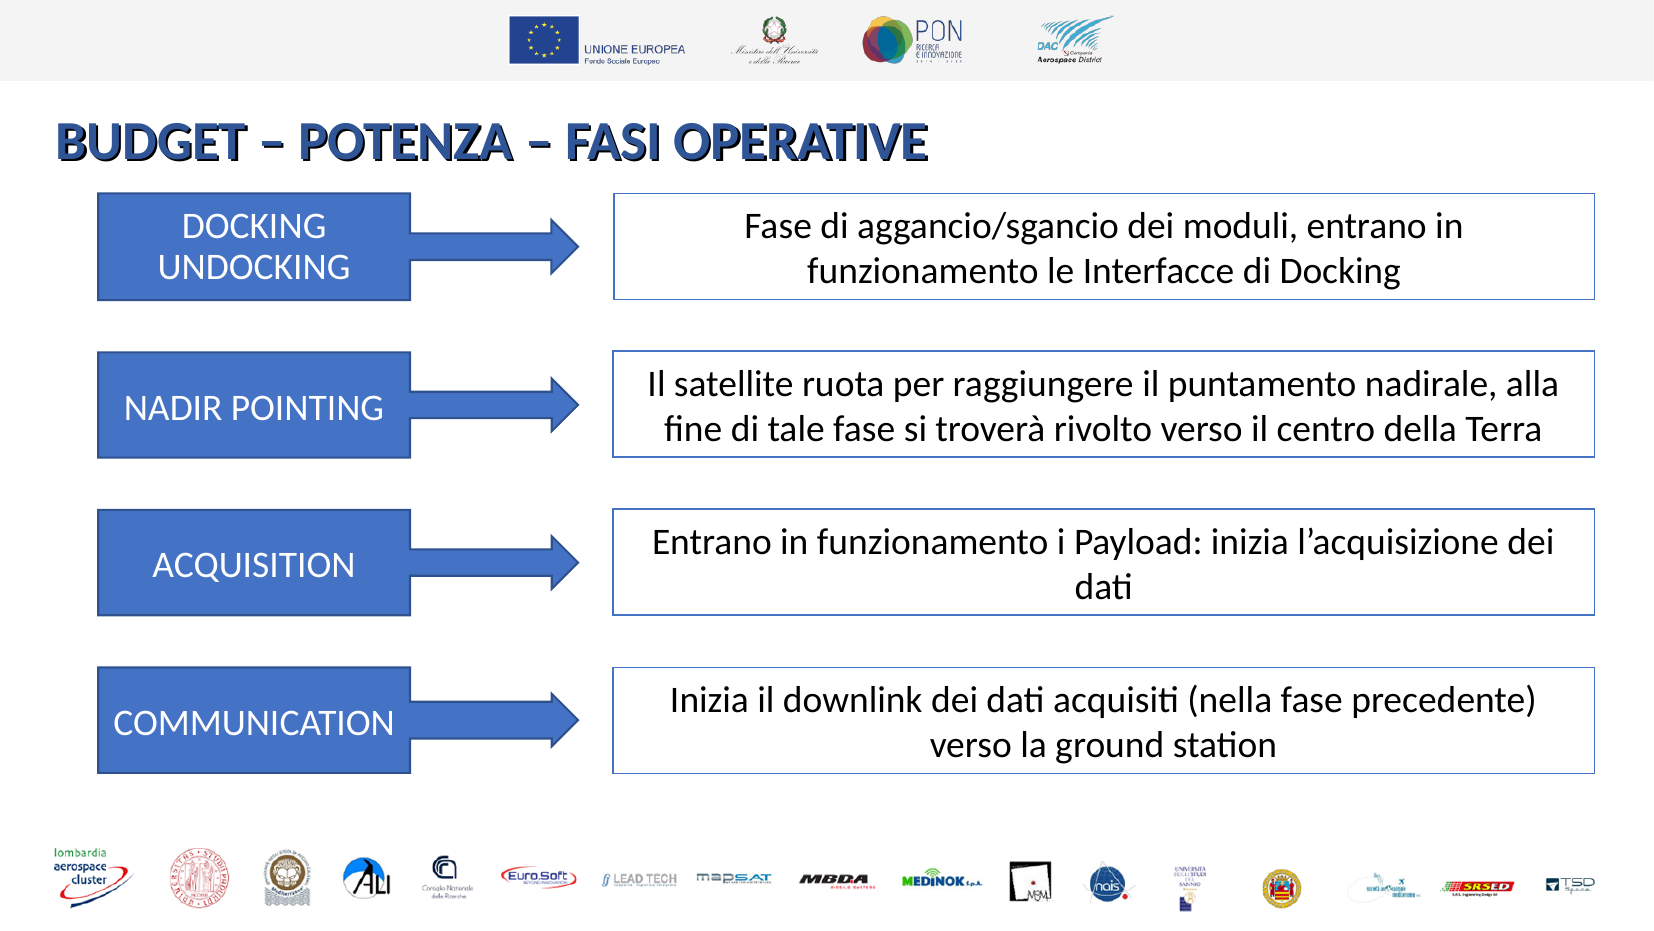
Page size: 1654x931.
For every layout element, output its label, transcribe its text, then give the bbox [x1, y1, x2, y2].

text_box ACQUISITION [98, 509, 579, 616]
text_box DOCKING UNDOCKING [98, 193, 579, 301]
text_box Il satellite ruota per raggiungere il puntamento nadirale, alla fine di tale fase si troverà rivolto verso il centro della Terra [612, 351, 1595, 458]
text_box Fase di aggancio/sgancio dei moduli, entrano in funzionamento le Interfacce di Docking [614, 193, 1595, 300]
picture [0, 0, 1654, 81]
text_box NADIR POINTING [98, 352, 579, 458]
picture [54, 848, 1595, 931]
text_box COMMUNICATION [98, 667, 579, 773]
text_box Inizia il downlink dei dati acquisiti (nella fase precedente) verso la ground station [612, 667, 1595, 774]
text_box BUDGET – POTENZA – FASI OPERATIVE [40, 96, 954, 179]
text_box Entrano in funzionamento i Payload: inizia l’acquisizione dei dati [612, 509, 1595, 616]
